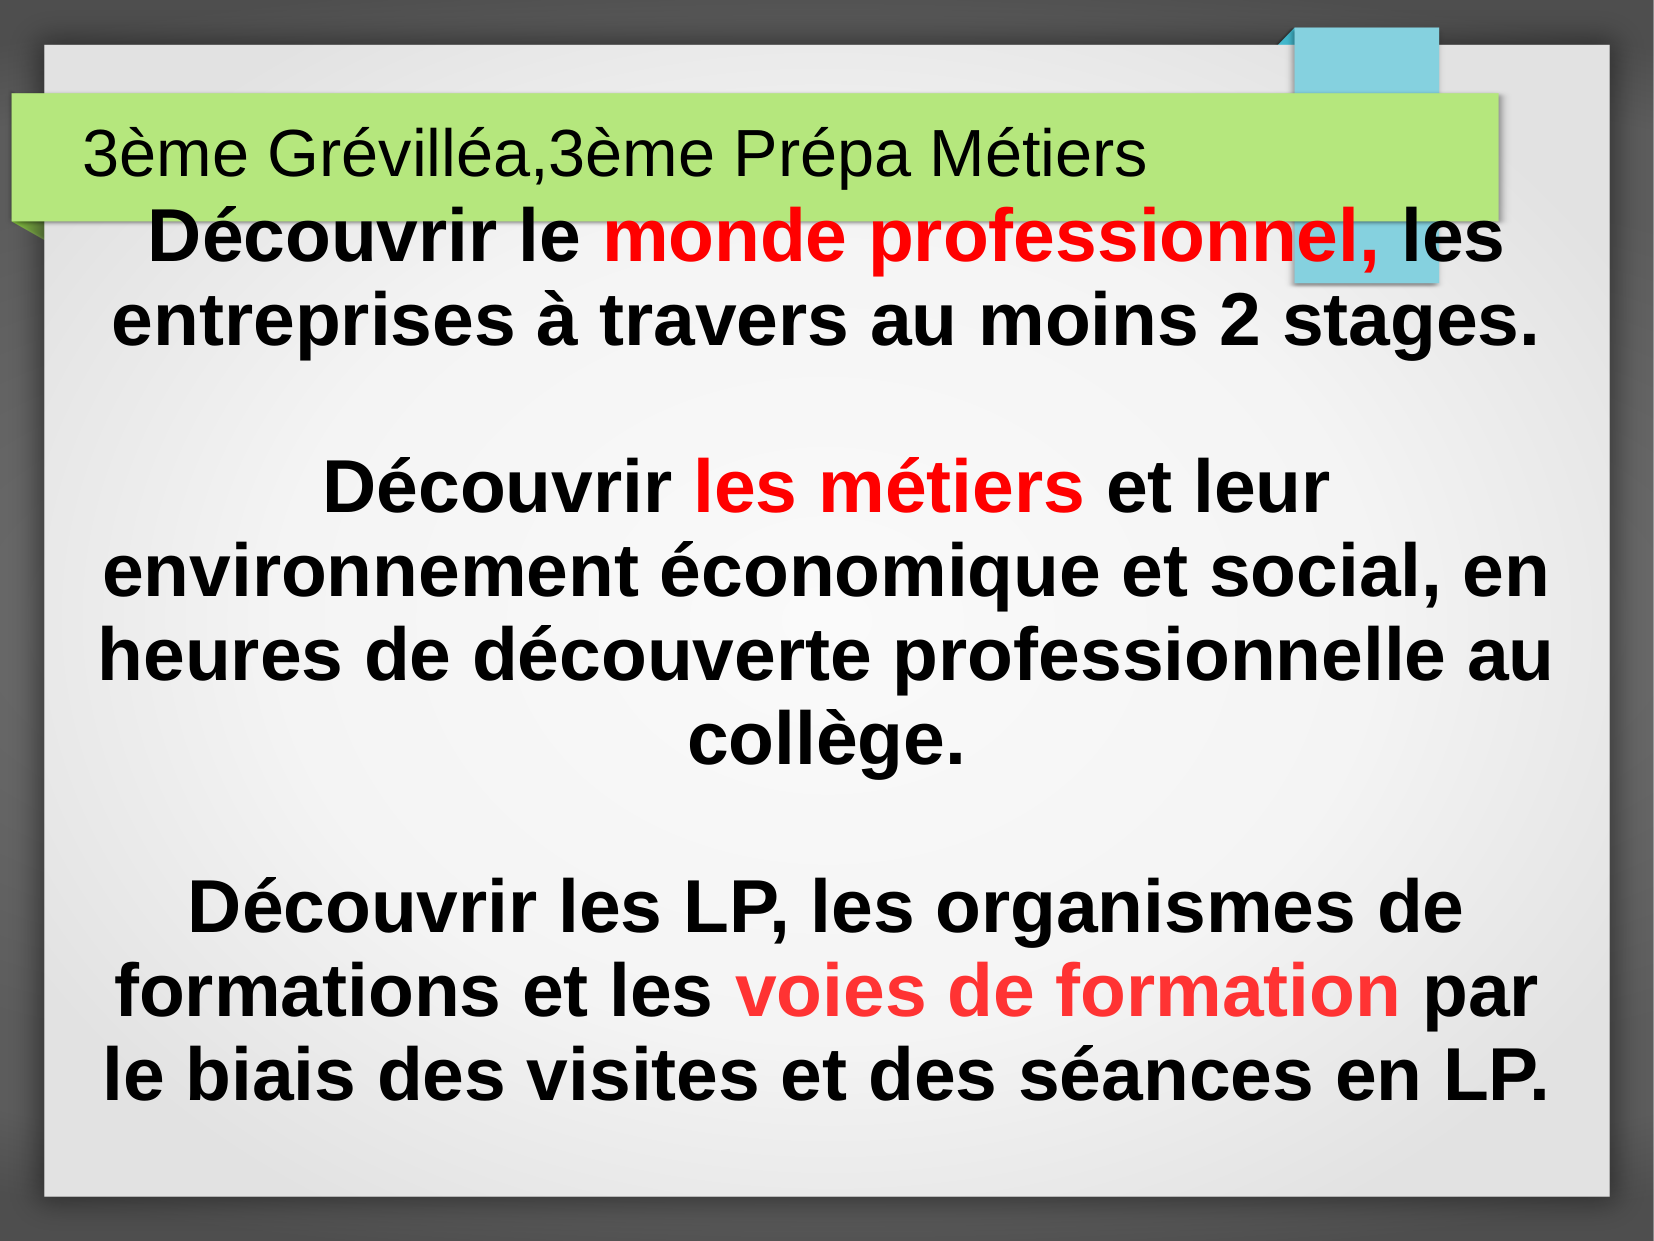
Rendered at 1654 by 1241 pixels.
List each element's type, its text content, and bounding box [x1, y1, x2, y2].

picture [0, 0, 1654, 1241]
title 3ème Grévilléa,3ème Prépa Métiers [82, 94, 1264, 192]
subtitle Découvrir le monde professionnel, les entreprises à travers au moins 2 stages. Découvrir les métiers et leur environnement économique et social, en heures de découverte professionnelle au collège. Découvrir les LP, les organismes de formations et les voies de formation par le biais des visites et des séances en LP. [82, 192, 1571, 1117]
